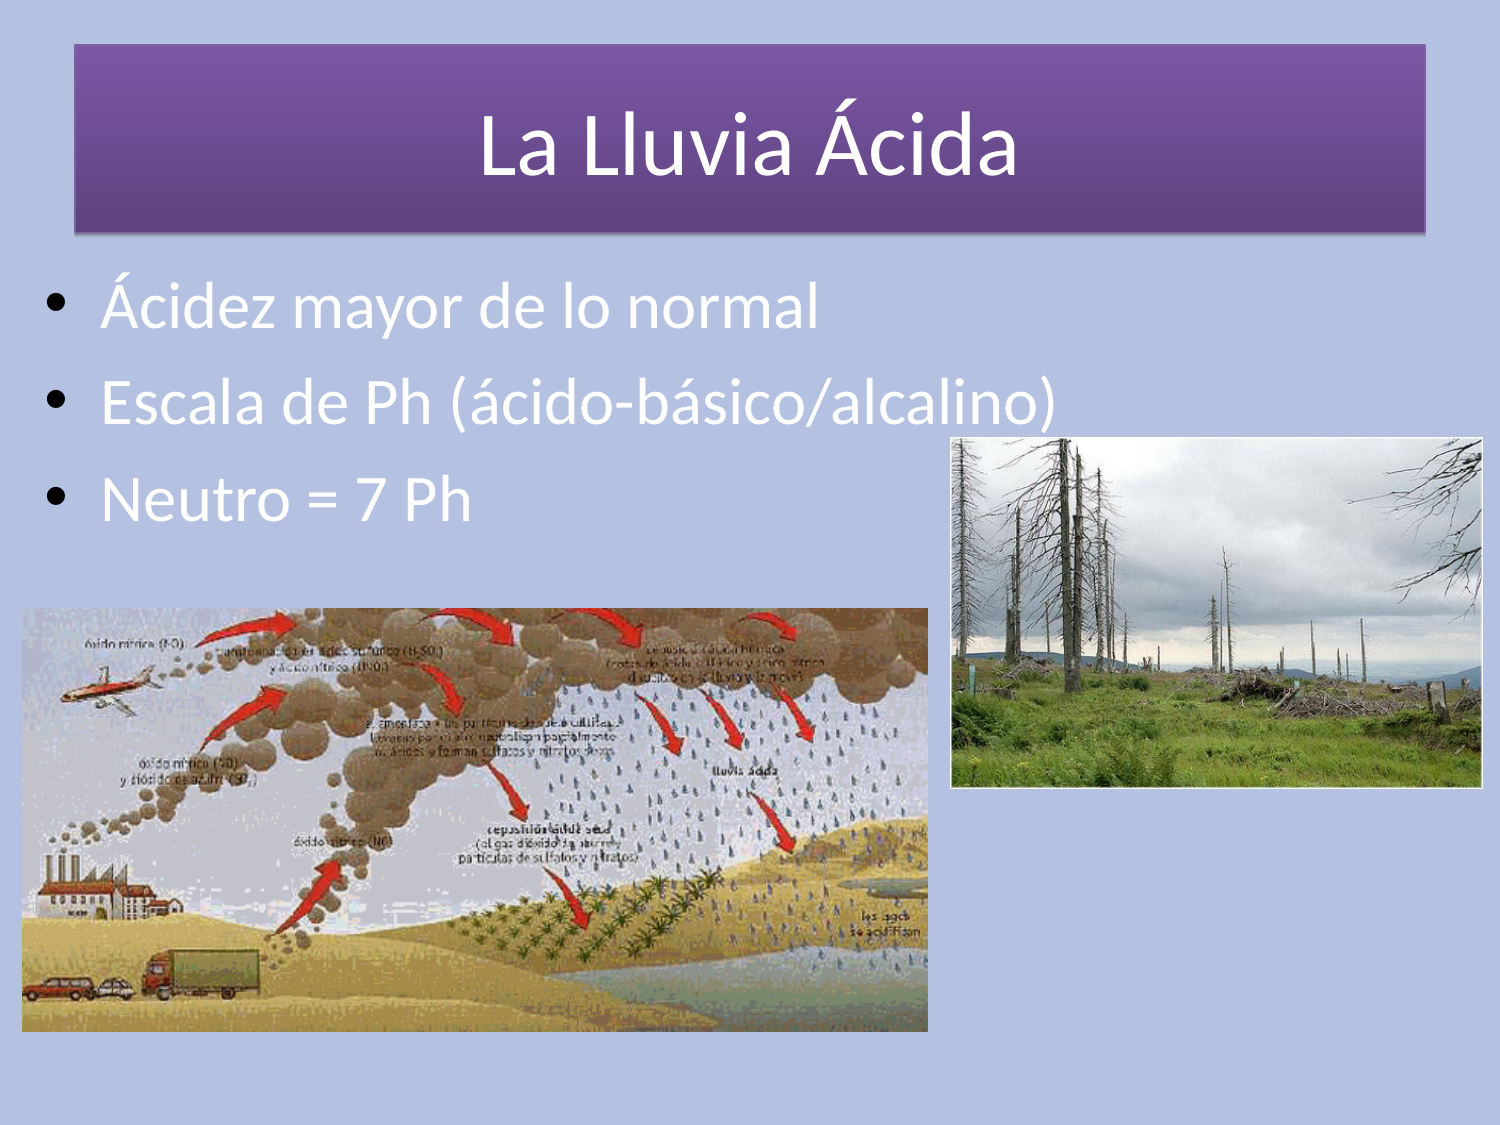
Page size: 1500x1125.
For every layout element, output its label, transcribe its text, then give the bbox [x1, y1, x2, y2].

picture [950, 437, 1483, 789]
picture [22, 608, 928, 1033]
title La Lluvia Ácida [75, 45, 1426, 233]
list Ácidez mayor de lo normal Escala de Ph (ácido-básico/alcalino) Neutro = 7 Ph [29, 253, 1280, 1042]
